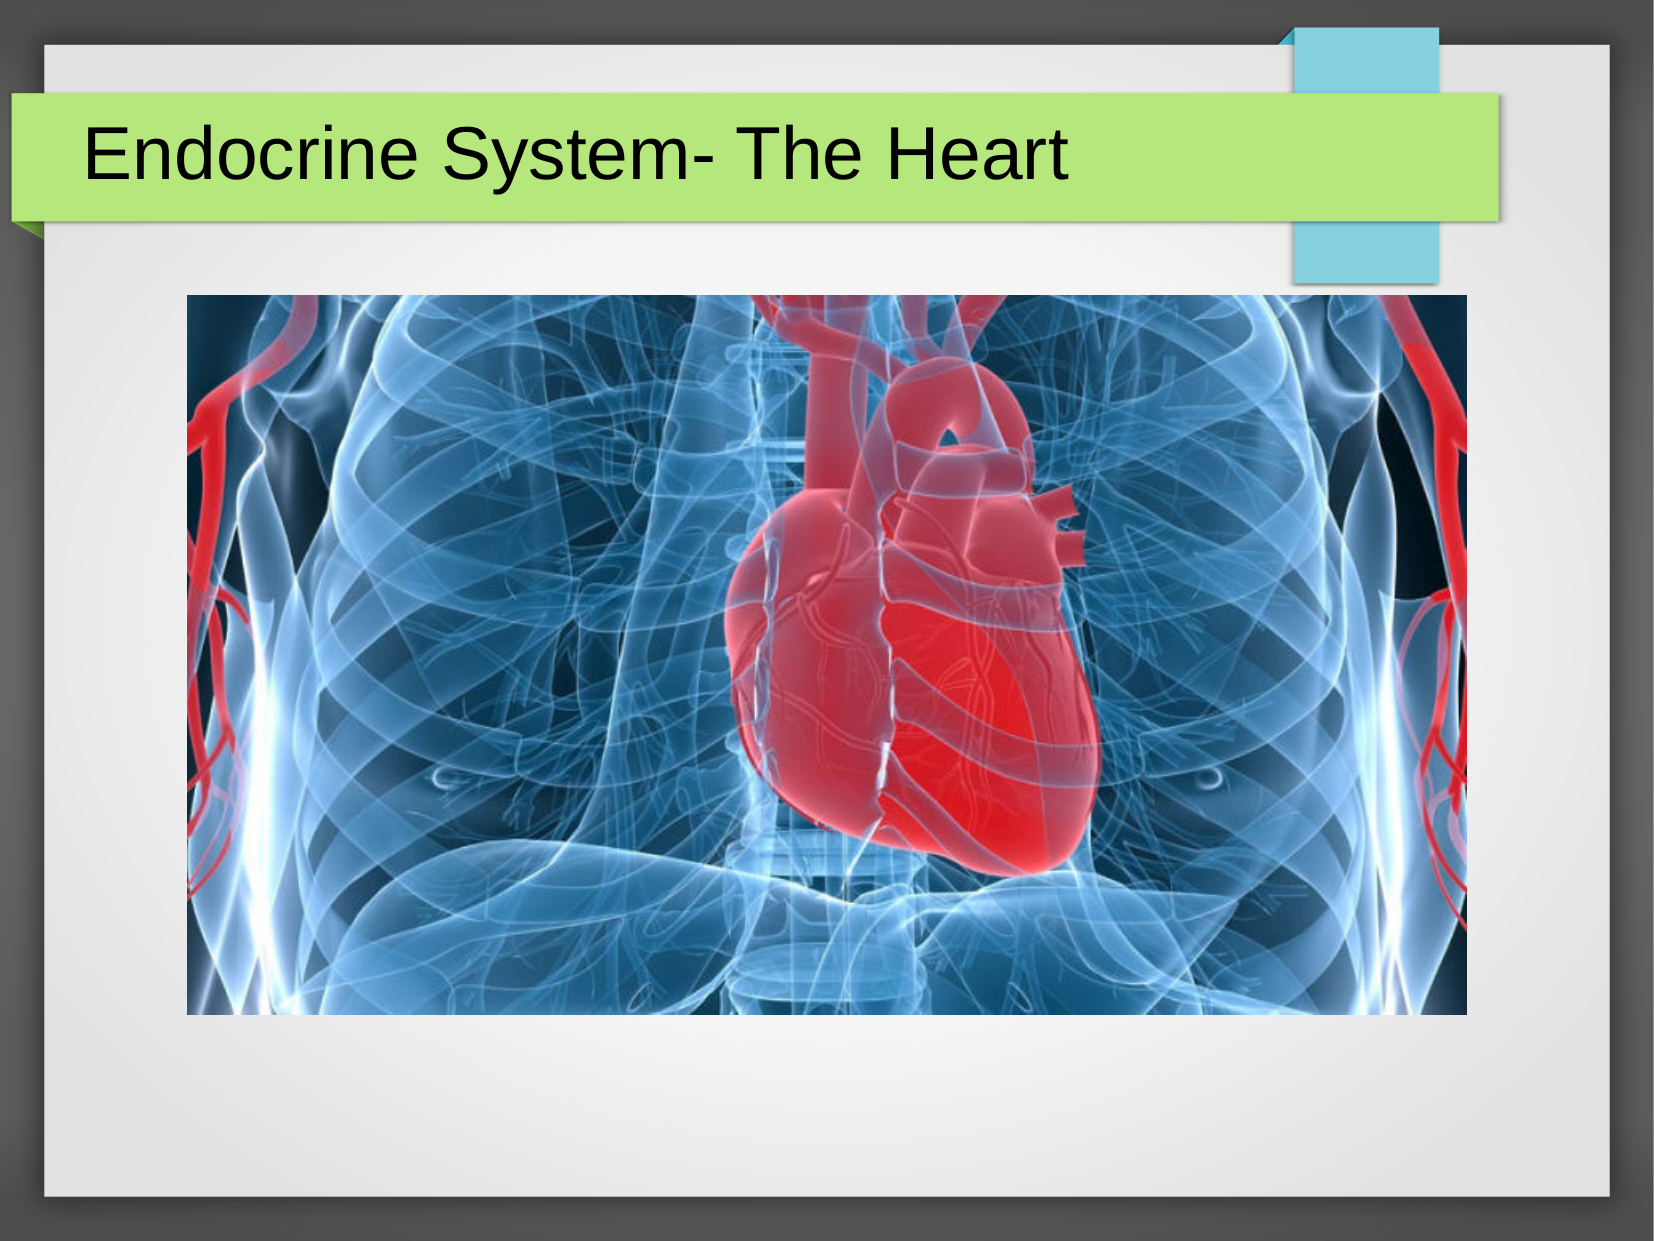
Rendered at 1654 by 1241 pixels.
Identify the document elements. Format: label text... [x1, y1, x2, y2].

title Endocrine System- The Heart [82, 94, 1264, 213]
picture [0, 0, 1654, 1241]
